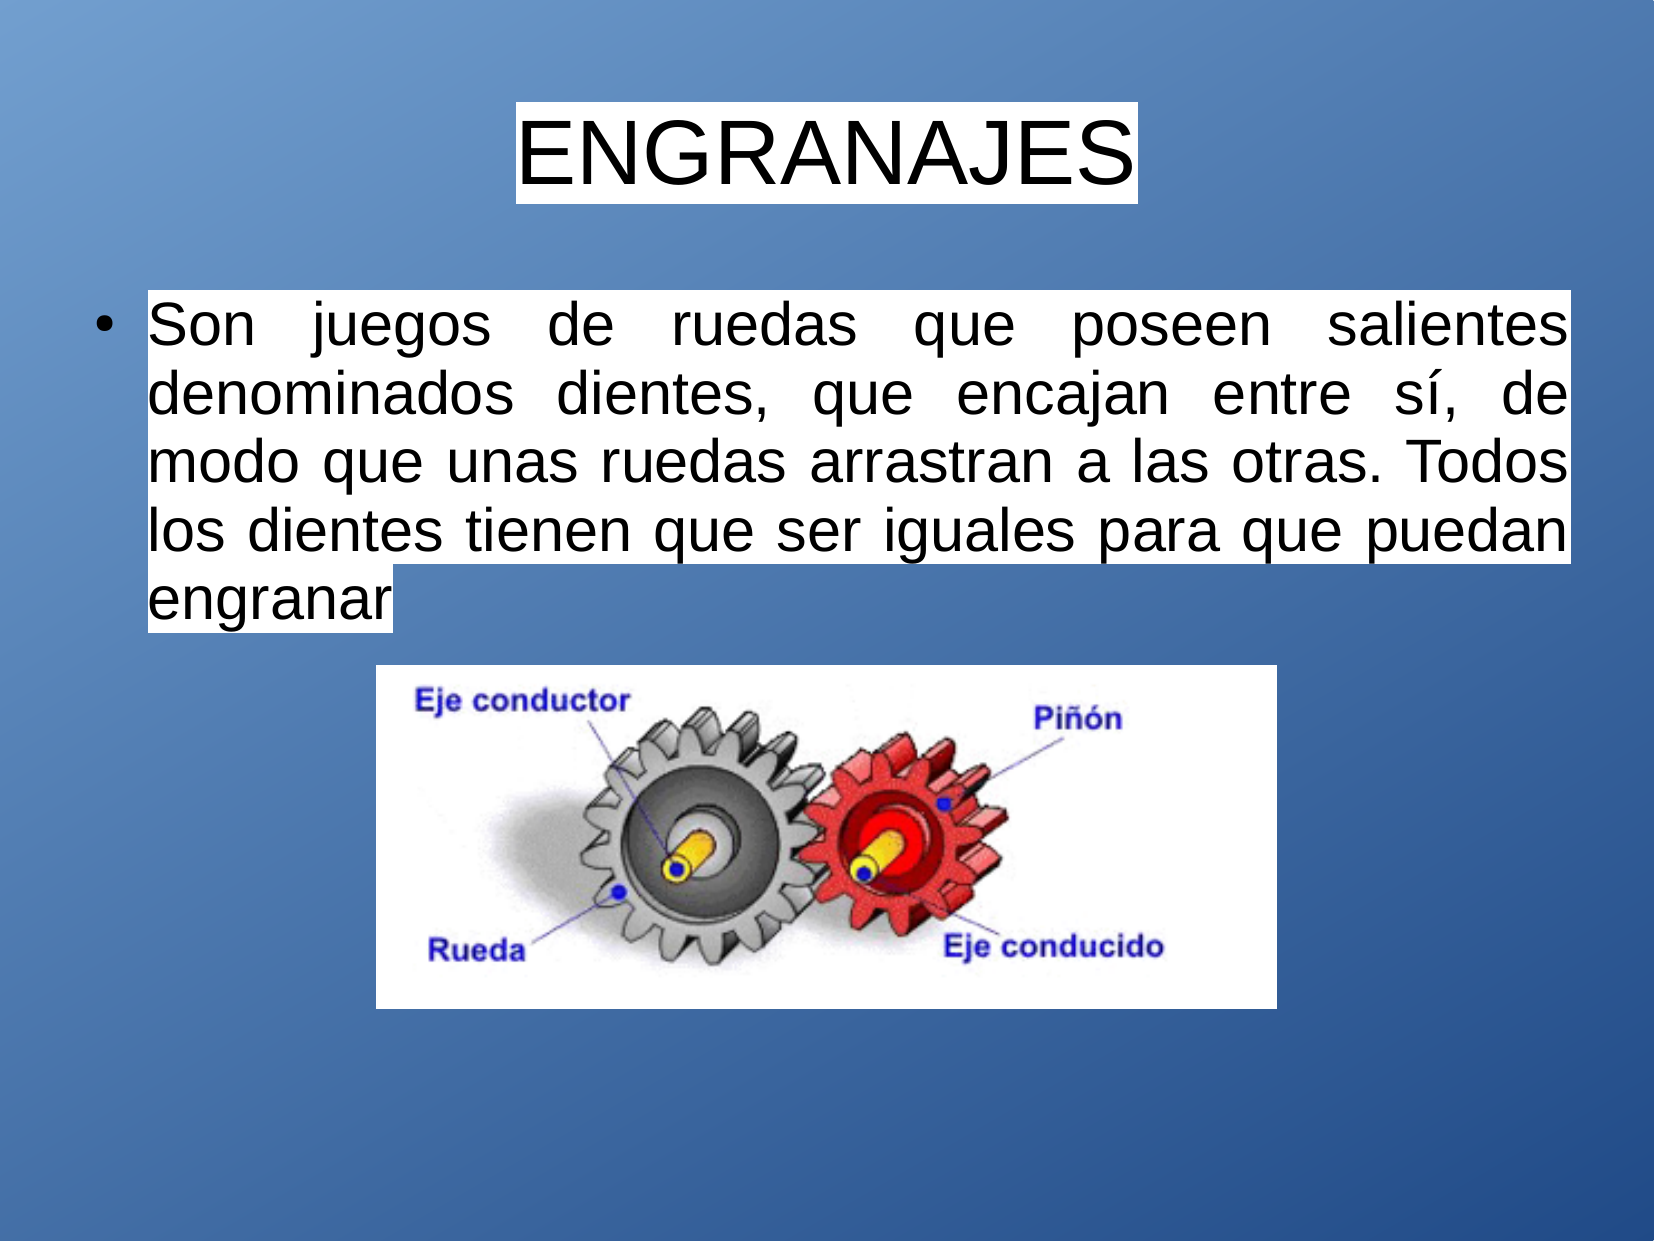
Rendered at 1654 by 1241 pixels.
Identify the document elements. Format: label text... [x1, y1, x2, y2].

list Son juegos de ruedas que poseen salientes denominados dientes, que encajan entre sí, de modo que unas ruedas arrastran a las otras. Todos los dientes tienen que ser iguales para que puedan engranar [82, 290, 1571, 634]
picture [376, 665, 1277, 1009]
title ENGRANAJES [82, 49, 1571, 257]
